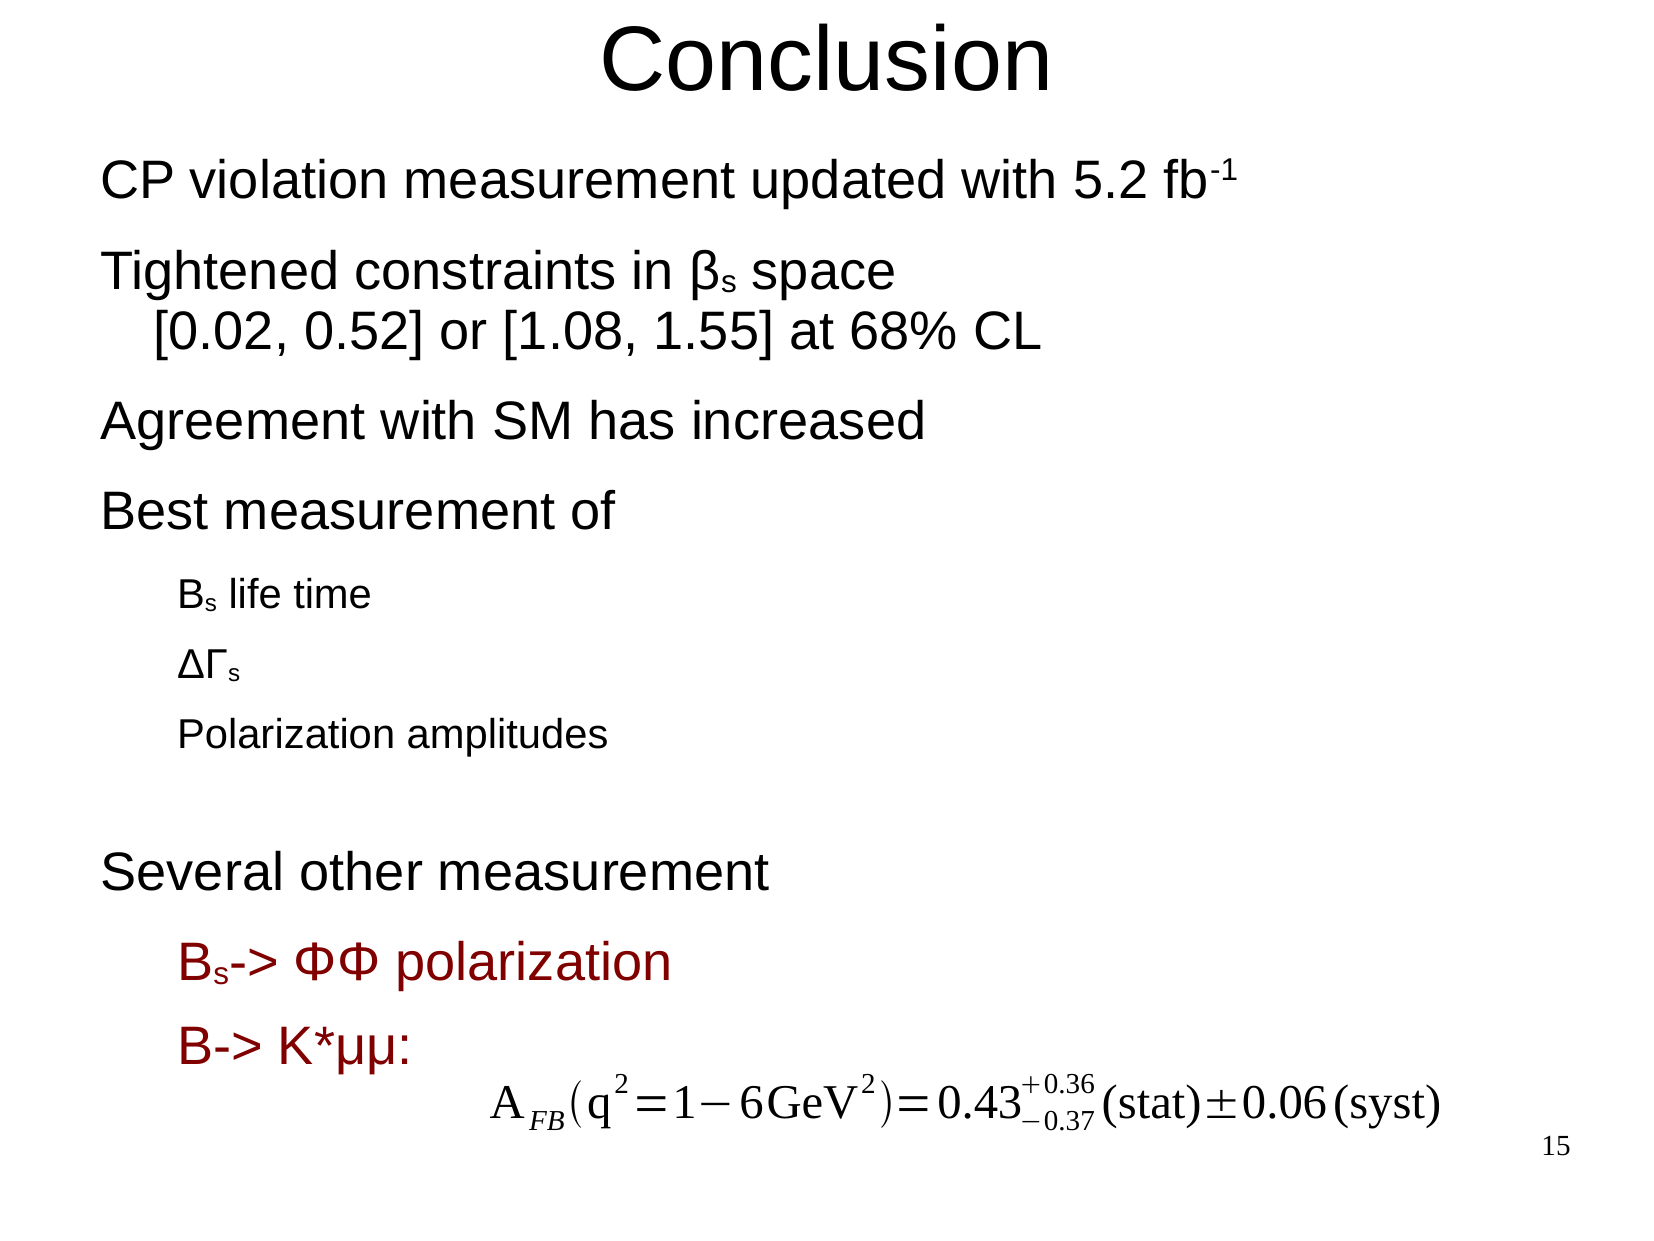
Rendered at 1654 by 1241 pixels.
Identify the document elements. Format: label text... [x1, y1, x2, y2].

chart [474, 1069, 1453, 1138]
title Conclusion [82, 0, 1571, 150]
list CP violation measurement updated with 5.2 fb-1 Tightened constraints in βs space [0.02, 0.52] or [1.08, 1.55] at 68% CL Agreement with SM has increased Best measurement of Bs life time ΔΓs Polarization amplitudes Several other measurement Bs-> ΦΦ polarization B-> K*μμ: [82, 150, 1571, 1238]
